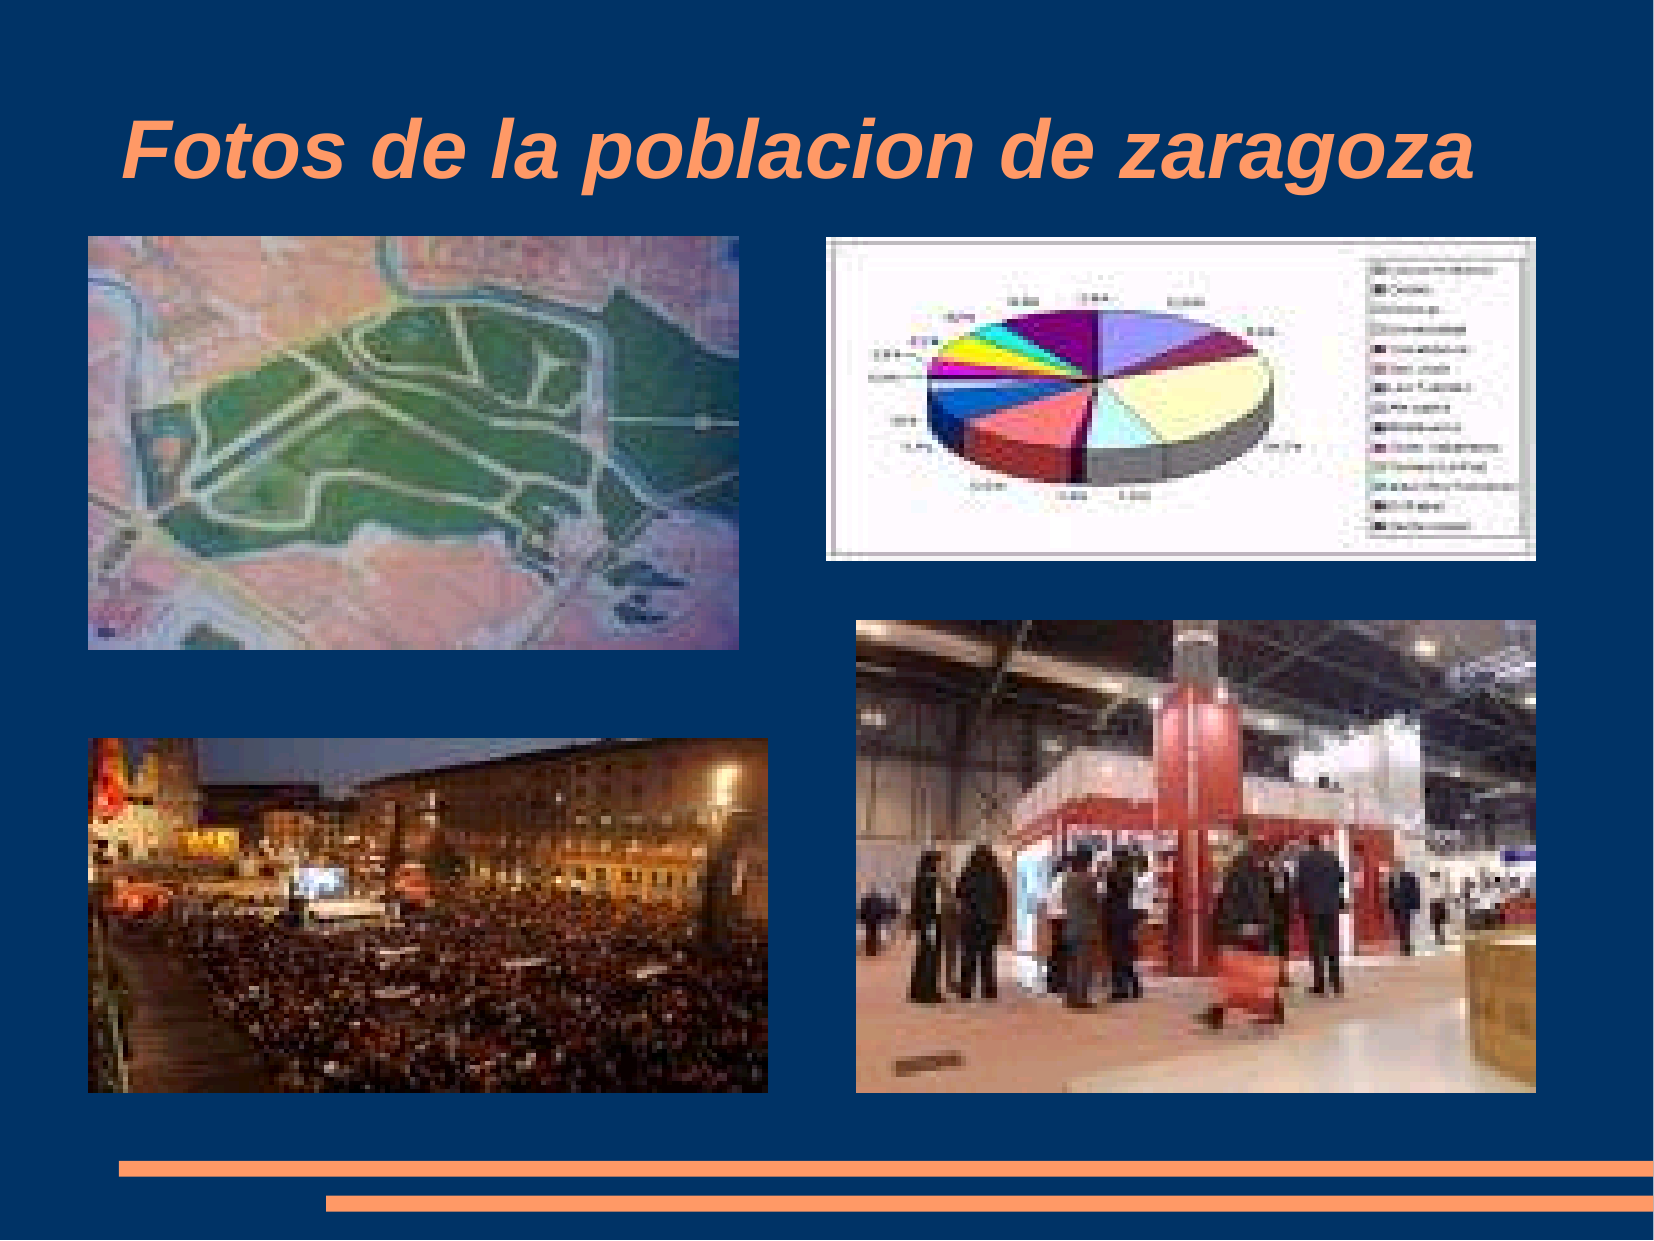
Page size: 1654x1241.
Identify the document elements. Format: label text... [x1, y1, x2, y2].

picture [88, 738, 768, 1093]
picture [826, 237, 1536, 562]
picture [856, 620, 1536, 1093]
title Fotos de la poblacion de zaragoza [121, 46, 1534, 254]
picture [88, 236, 739, 650]
